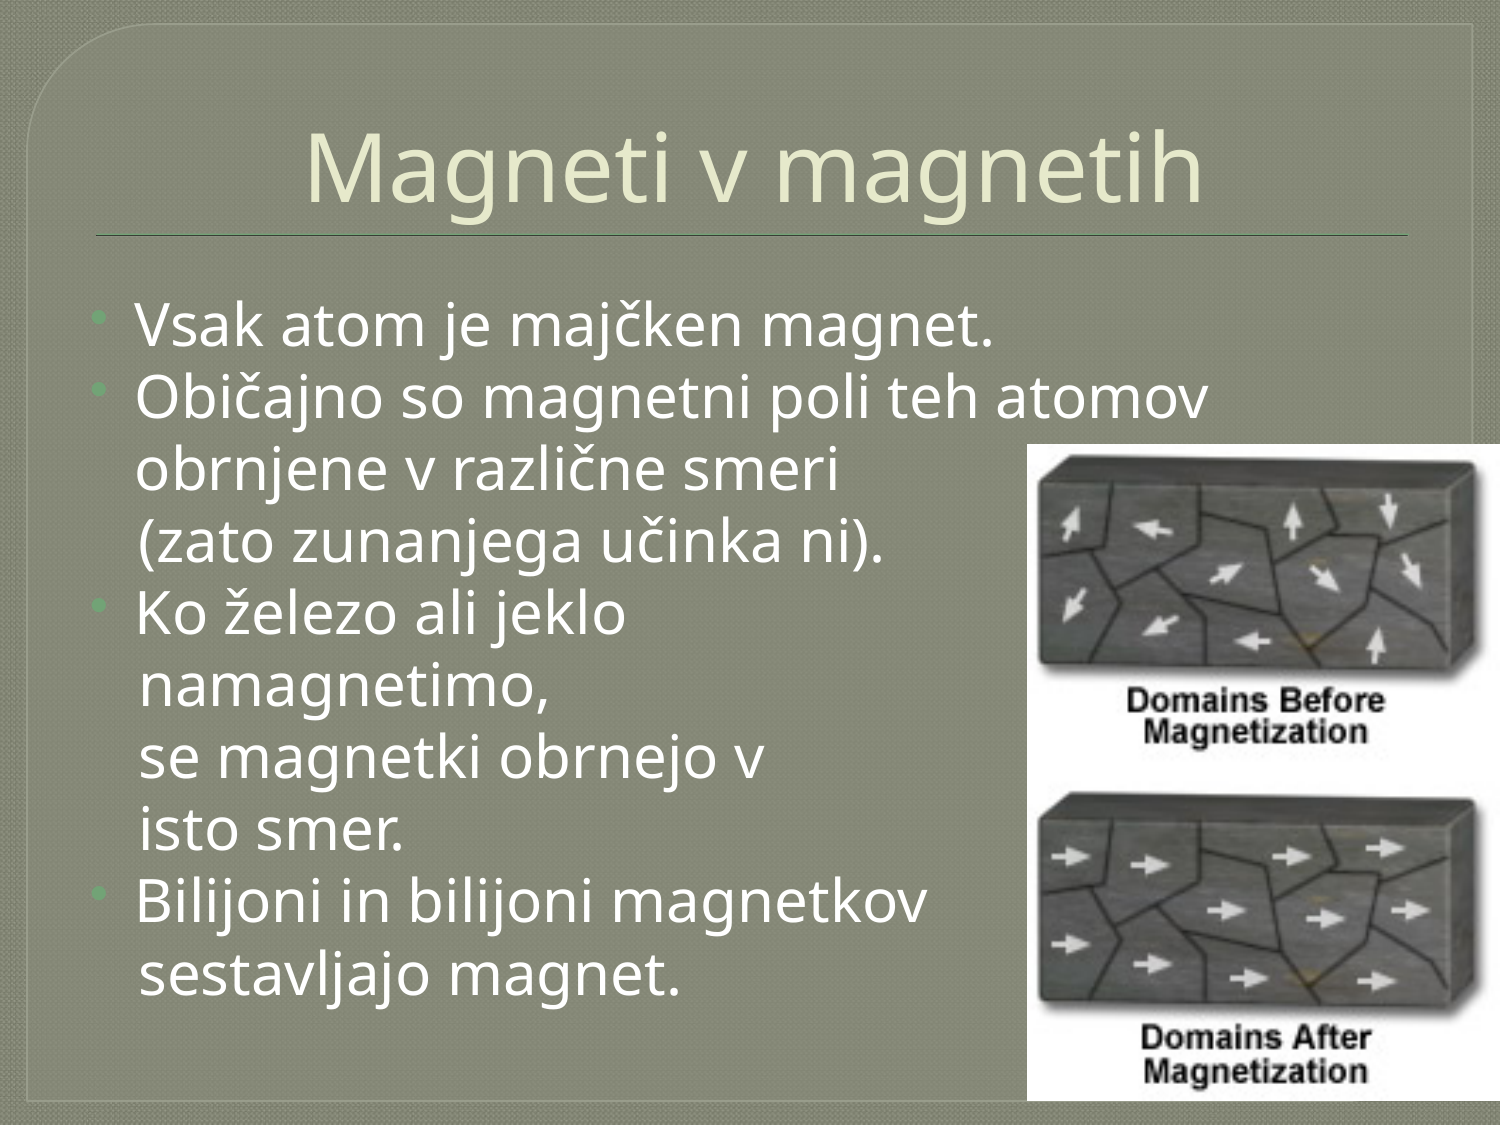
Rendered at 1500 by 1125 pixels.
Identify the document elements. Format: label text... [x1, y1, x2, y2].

picture [0, 0, 1500, 1125]
list Vsak atom je majčken magnet. Običajno so magnetni poli teh atomov obrnjene v različne smeri (zato zunanjega učinka ni). Ko železo ali jeklo namagnetimo, se magnetki obrnejo v isto smer. Bilijoni in bilijoni magnetkov sestavljajo magnet. [76, 278, 1427, 1022]
title Magneti v magnetih [75, 41, 1425, 230]
